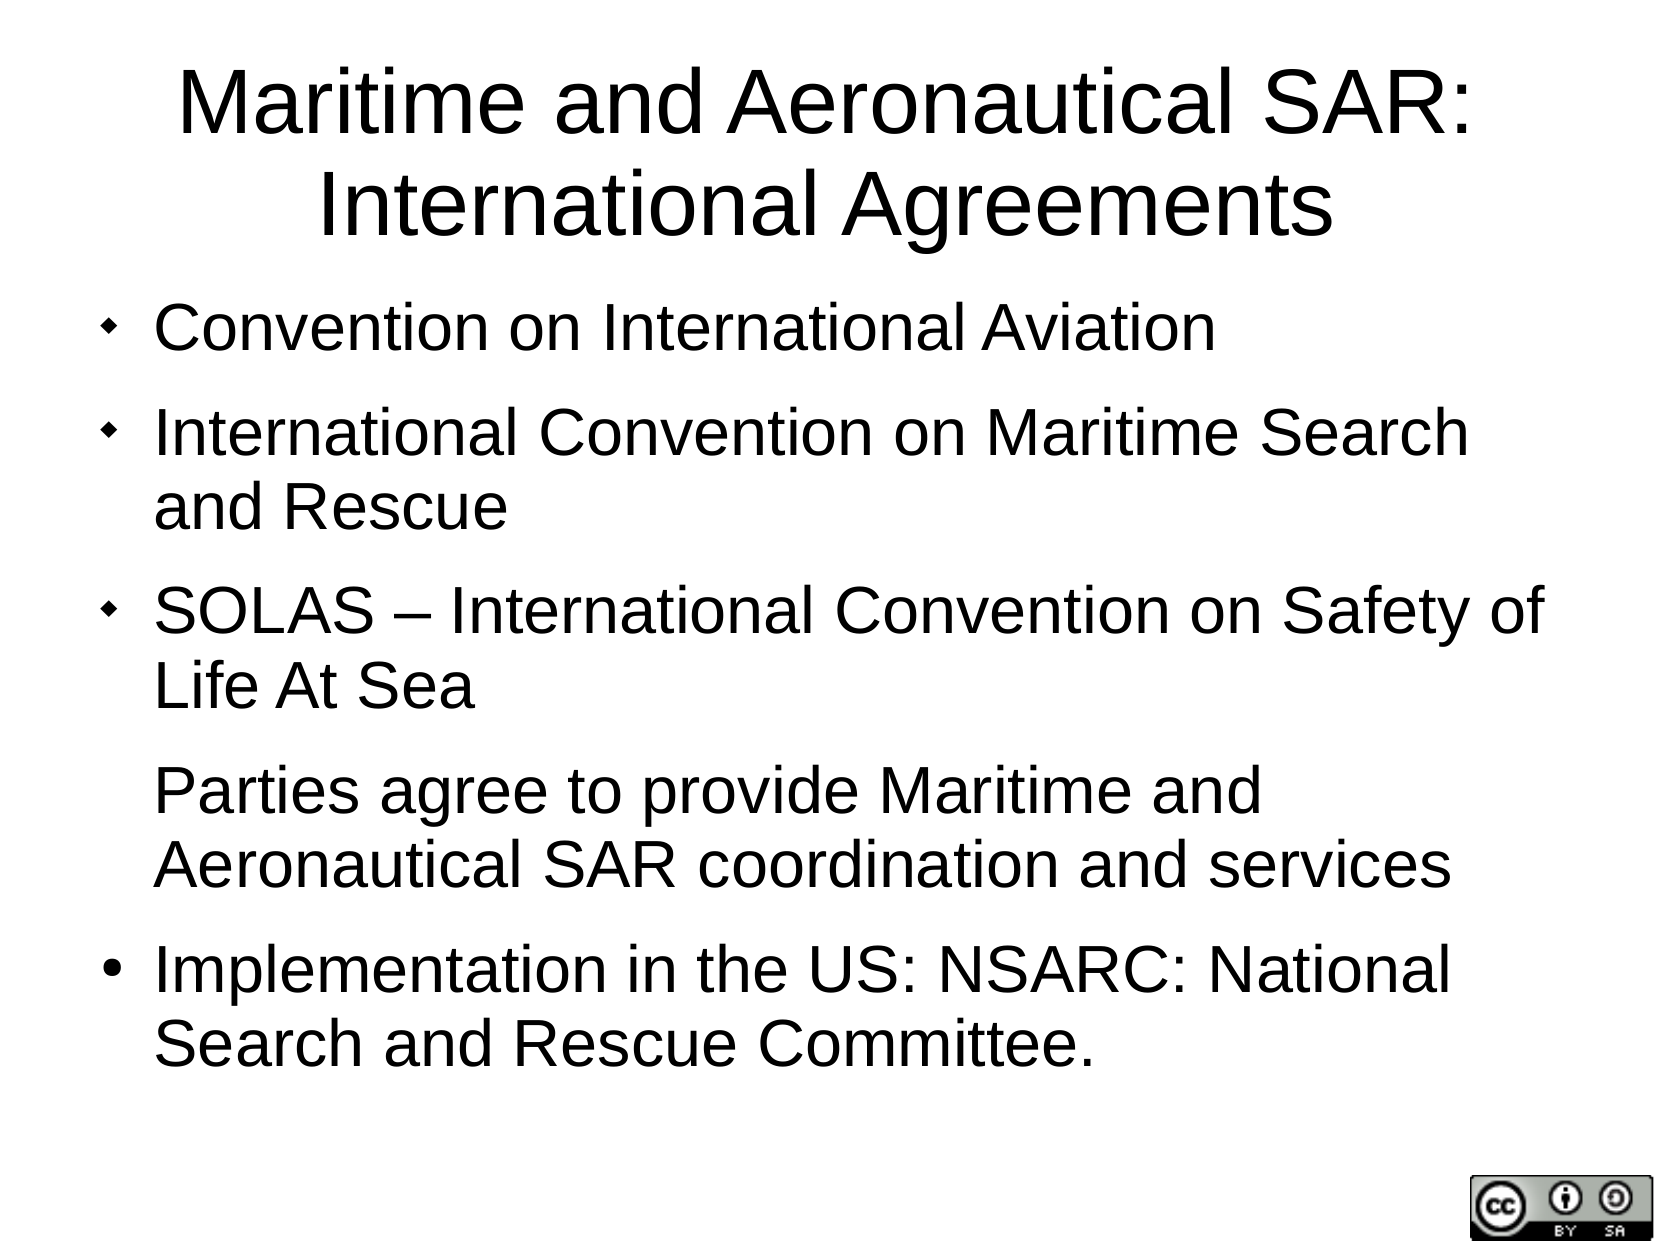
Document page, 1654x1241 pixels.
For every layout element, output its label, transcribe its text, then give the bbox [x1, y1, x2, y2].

list Convention on International Aviation International Convention on Maritime Search and Rescue SOLAS – International Convention on Safety of Life At Sea Parties agree to provide Maritime and Aeronautical SAR coordination and services Implementation in the US: NSARC: National Search and Rescue Committee. [82, 290, 1571, 1139]
picture [1470, 1175, 1654, 1241]
title Maritime and Aeronautical SAR: International Agreements [82, 49, 1571, 257]
